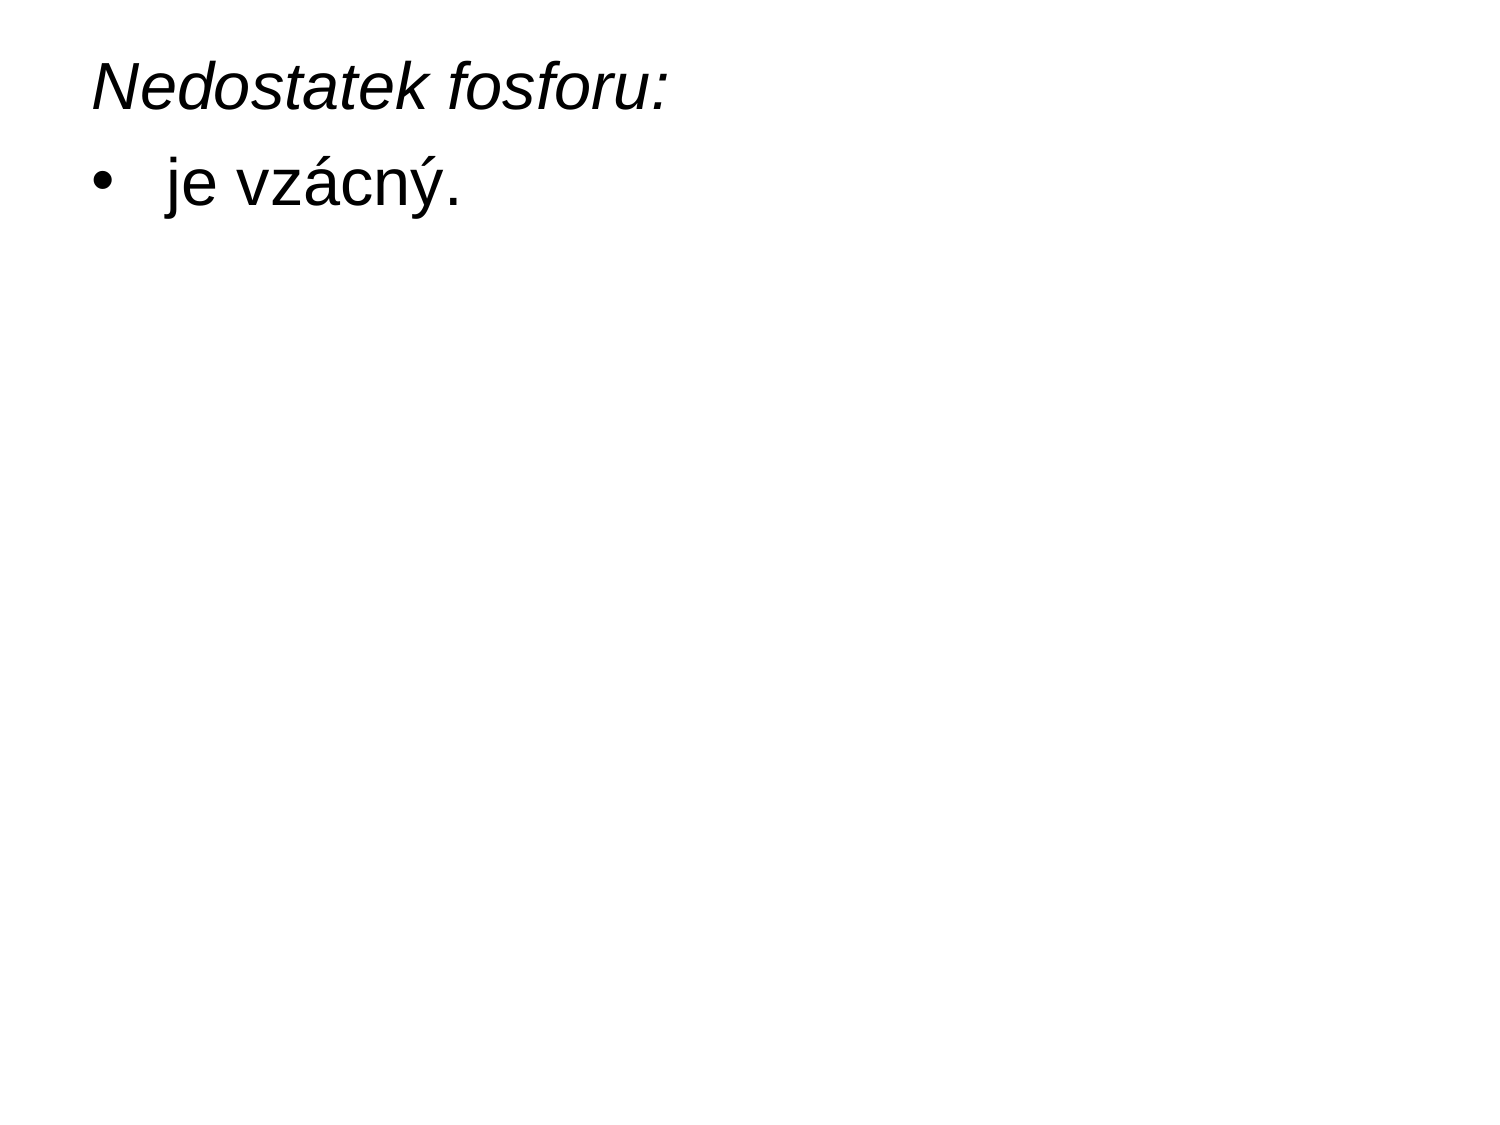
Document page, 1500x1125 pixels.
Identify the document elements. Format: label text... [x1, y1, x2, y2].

list Nedostatek fosforu: je vzácný. [76, 35, 1427, 1010]
